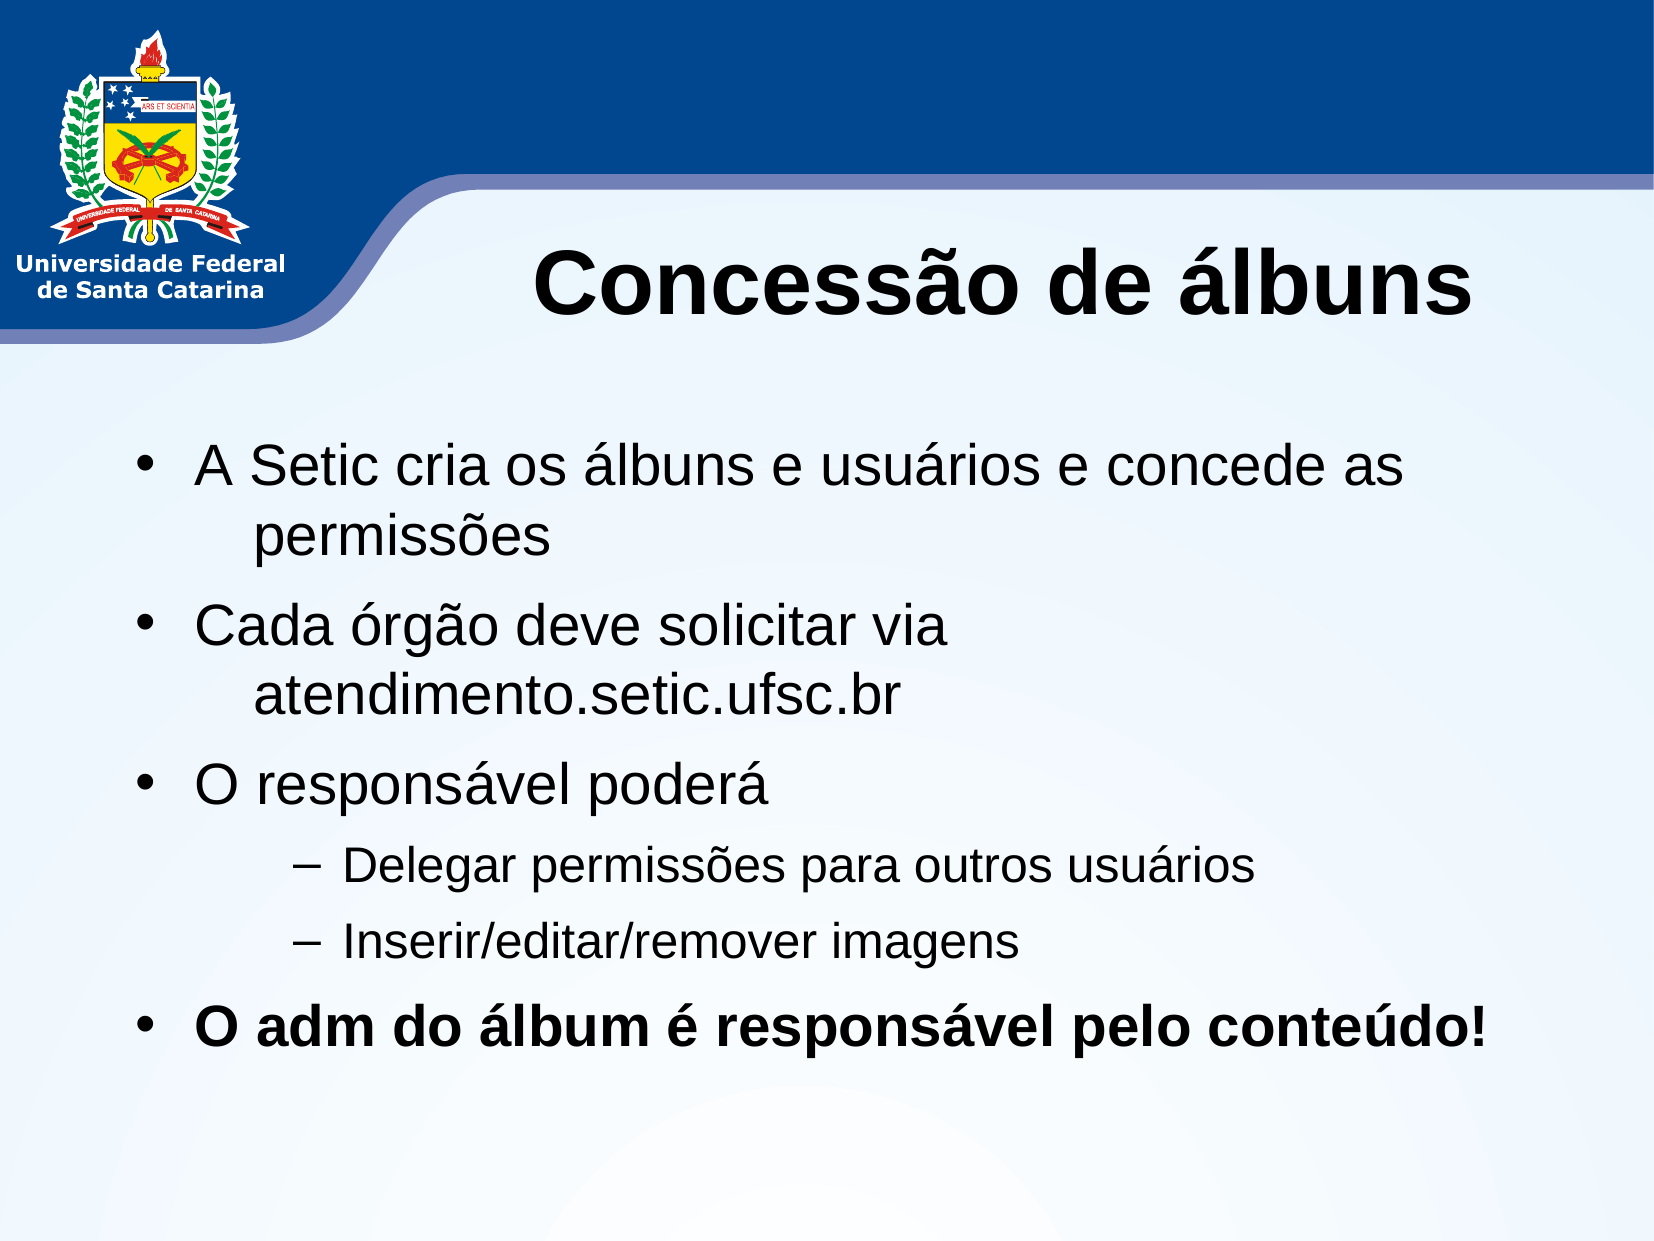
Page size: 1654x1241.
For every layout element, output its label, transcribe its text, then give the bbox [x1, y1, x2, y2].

list A Setic cria os álbuns e usuários e concede as permissões Cada órgão deve solicitar via atendimento.setic.ufsc.br O responsável poderá Delegar permissões para outros usuários Inserir/editar/remover imagens O adm do álbum é responsável pelo conteúdo! [135, 427, 1536, 1241]
title Concessão de álbuns [260, 222, 1654, 334]
